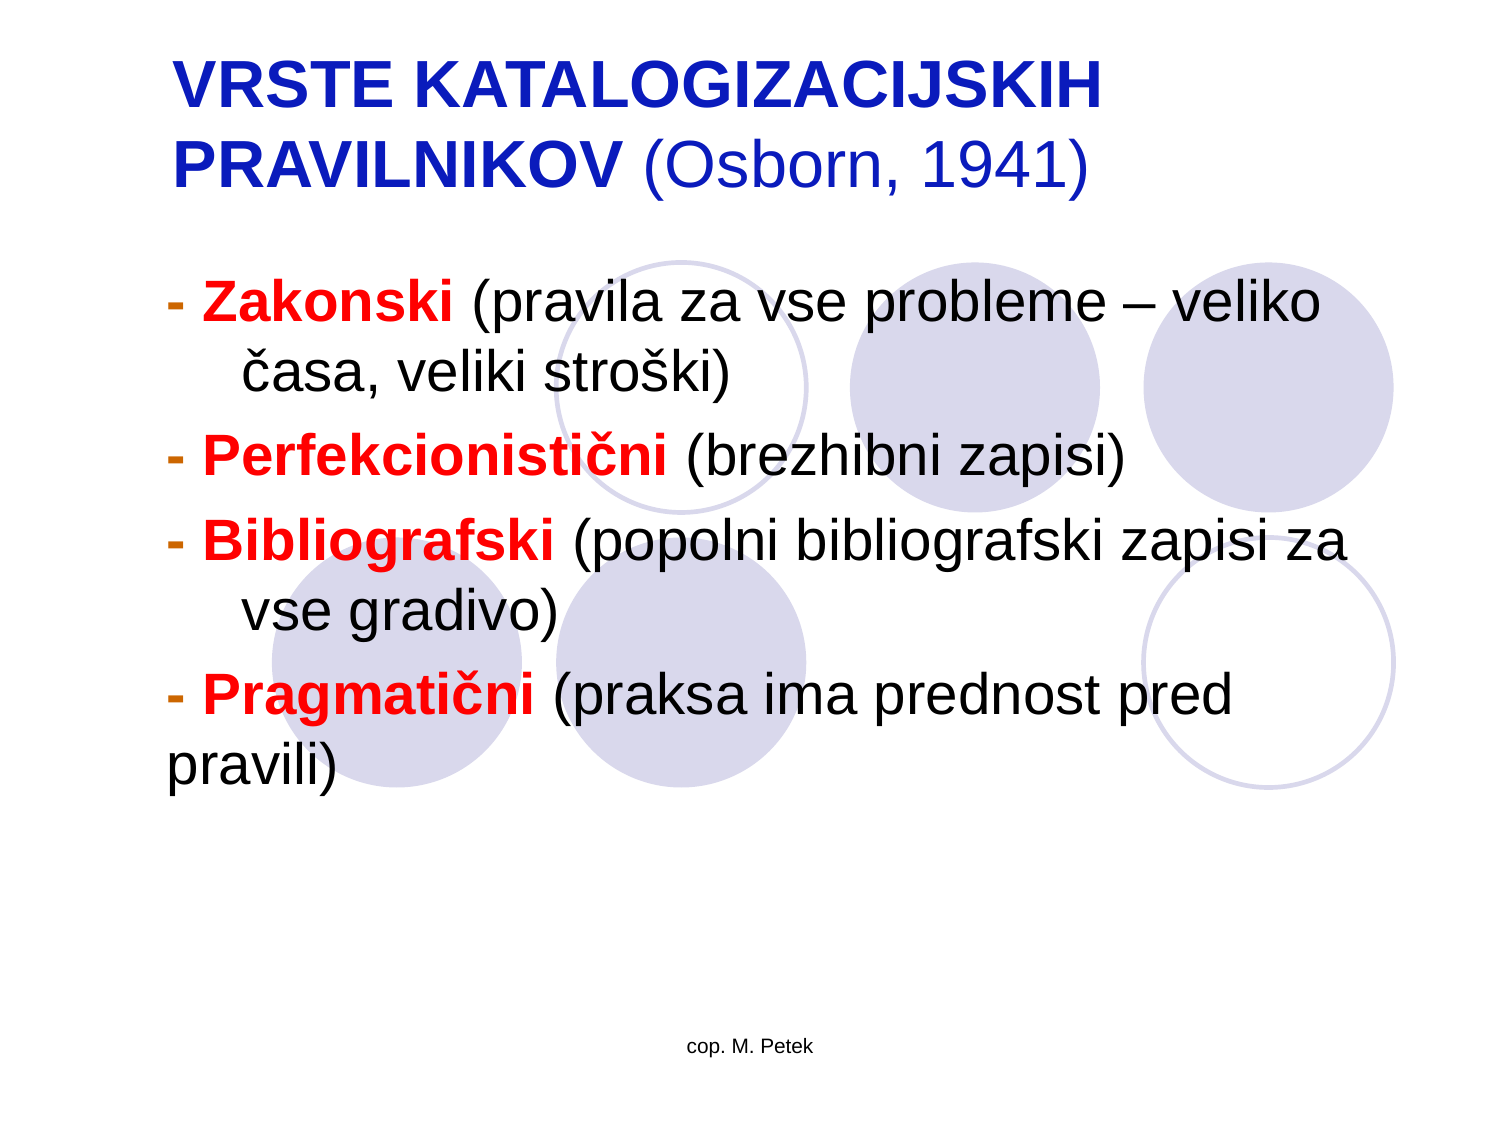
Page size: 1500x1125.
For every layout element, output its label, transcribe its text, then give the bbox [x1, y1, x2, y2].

subtitle - Zakonski (pravila za vse probleme – veliko časa, veliki stroški) - Perfekcionistični (brezhibni zapisi) - Bibliografski (popolni bibliografski zapisi za vse gradivo) - Pragmatični (praksa ima prednost pred pravili) [76, 255, 1375, 988]
title VRSTE KATALOGIZACIJSKIH PRAVILNIKOV (Osborn, 1941) [157, 32, 1433, 209]
